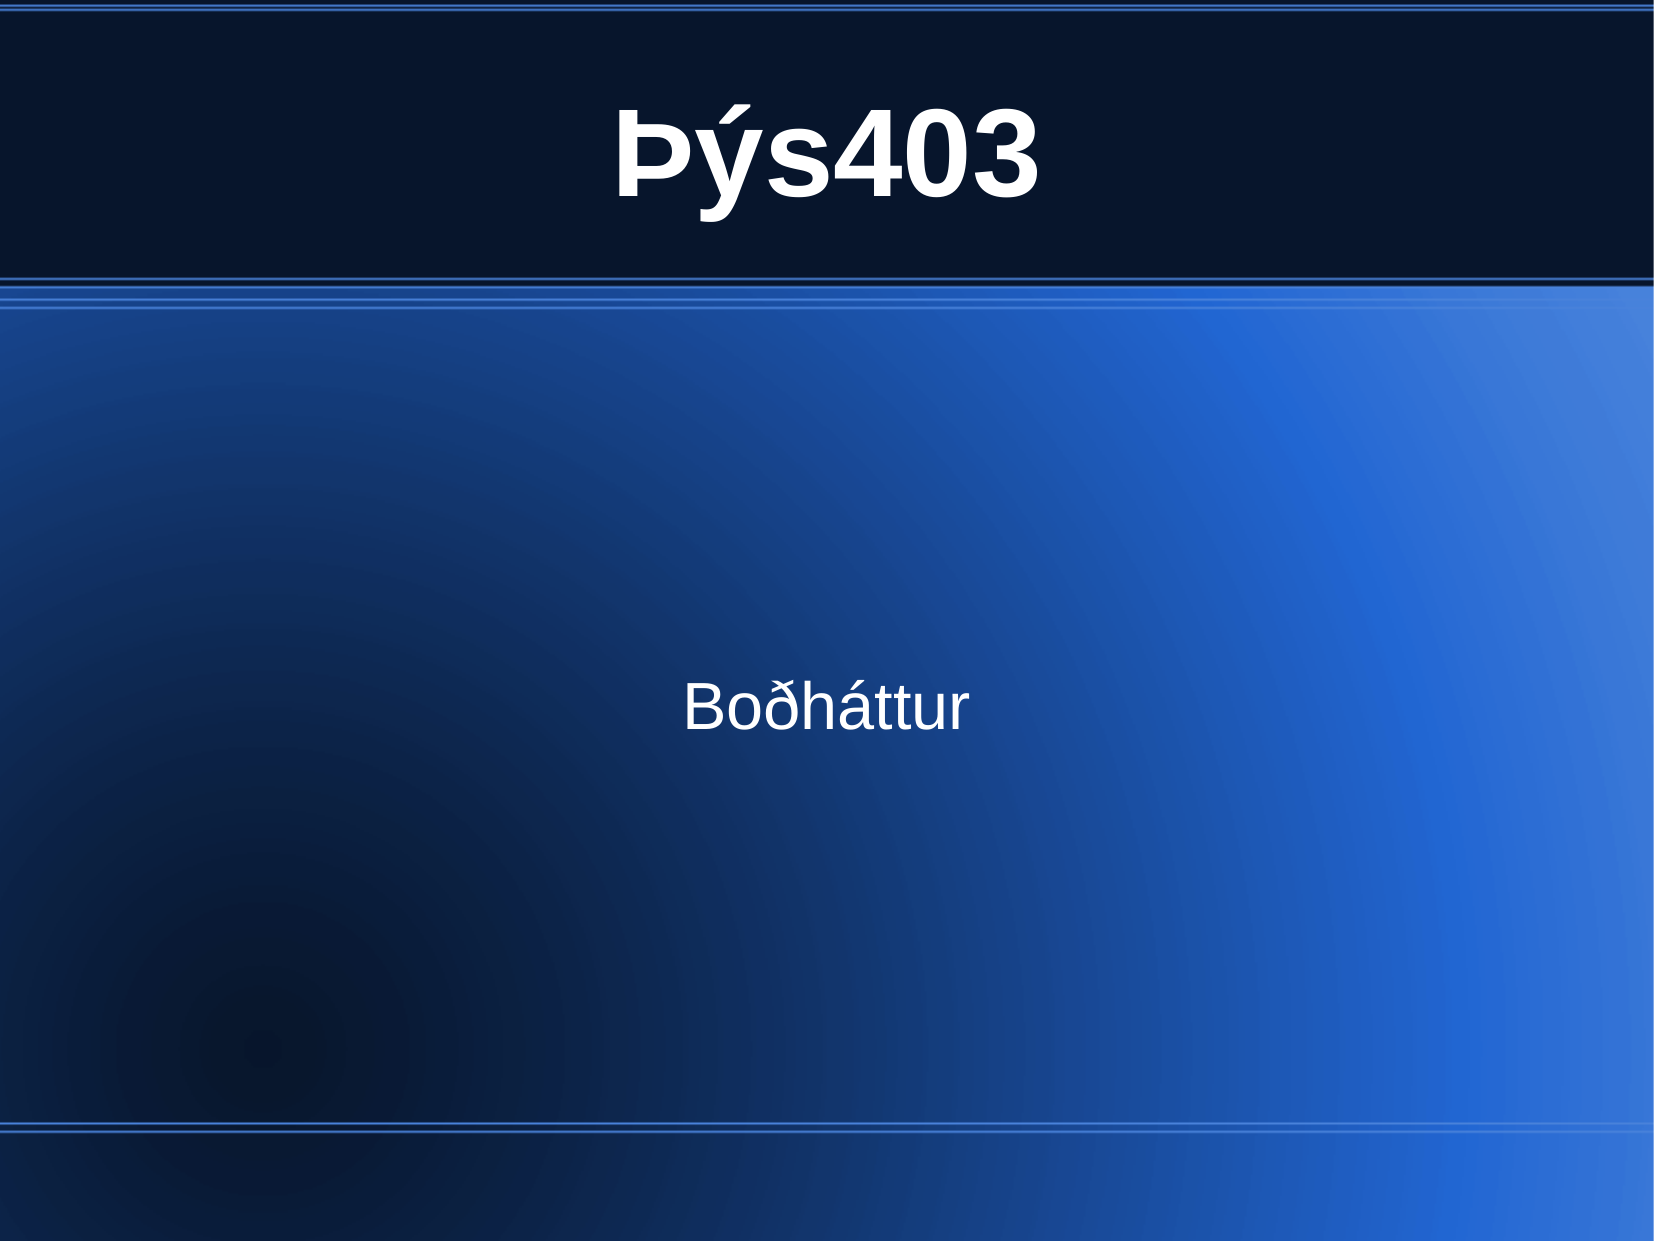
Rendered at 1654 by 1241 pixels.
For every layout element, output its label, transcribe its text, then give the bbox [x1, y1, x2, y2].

subtitle Boðháttur [82, 362, 1571, 1050]
picture [0, 0, 1654, 1241]
title Þýs403 [82, 56, 1571, 250]
